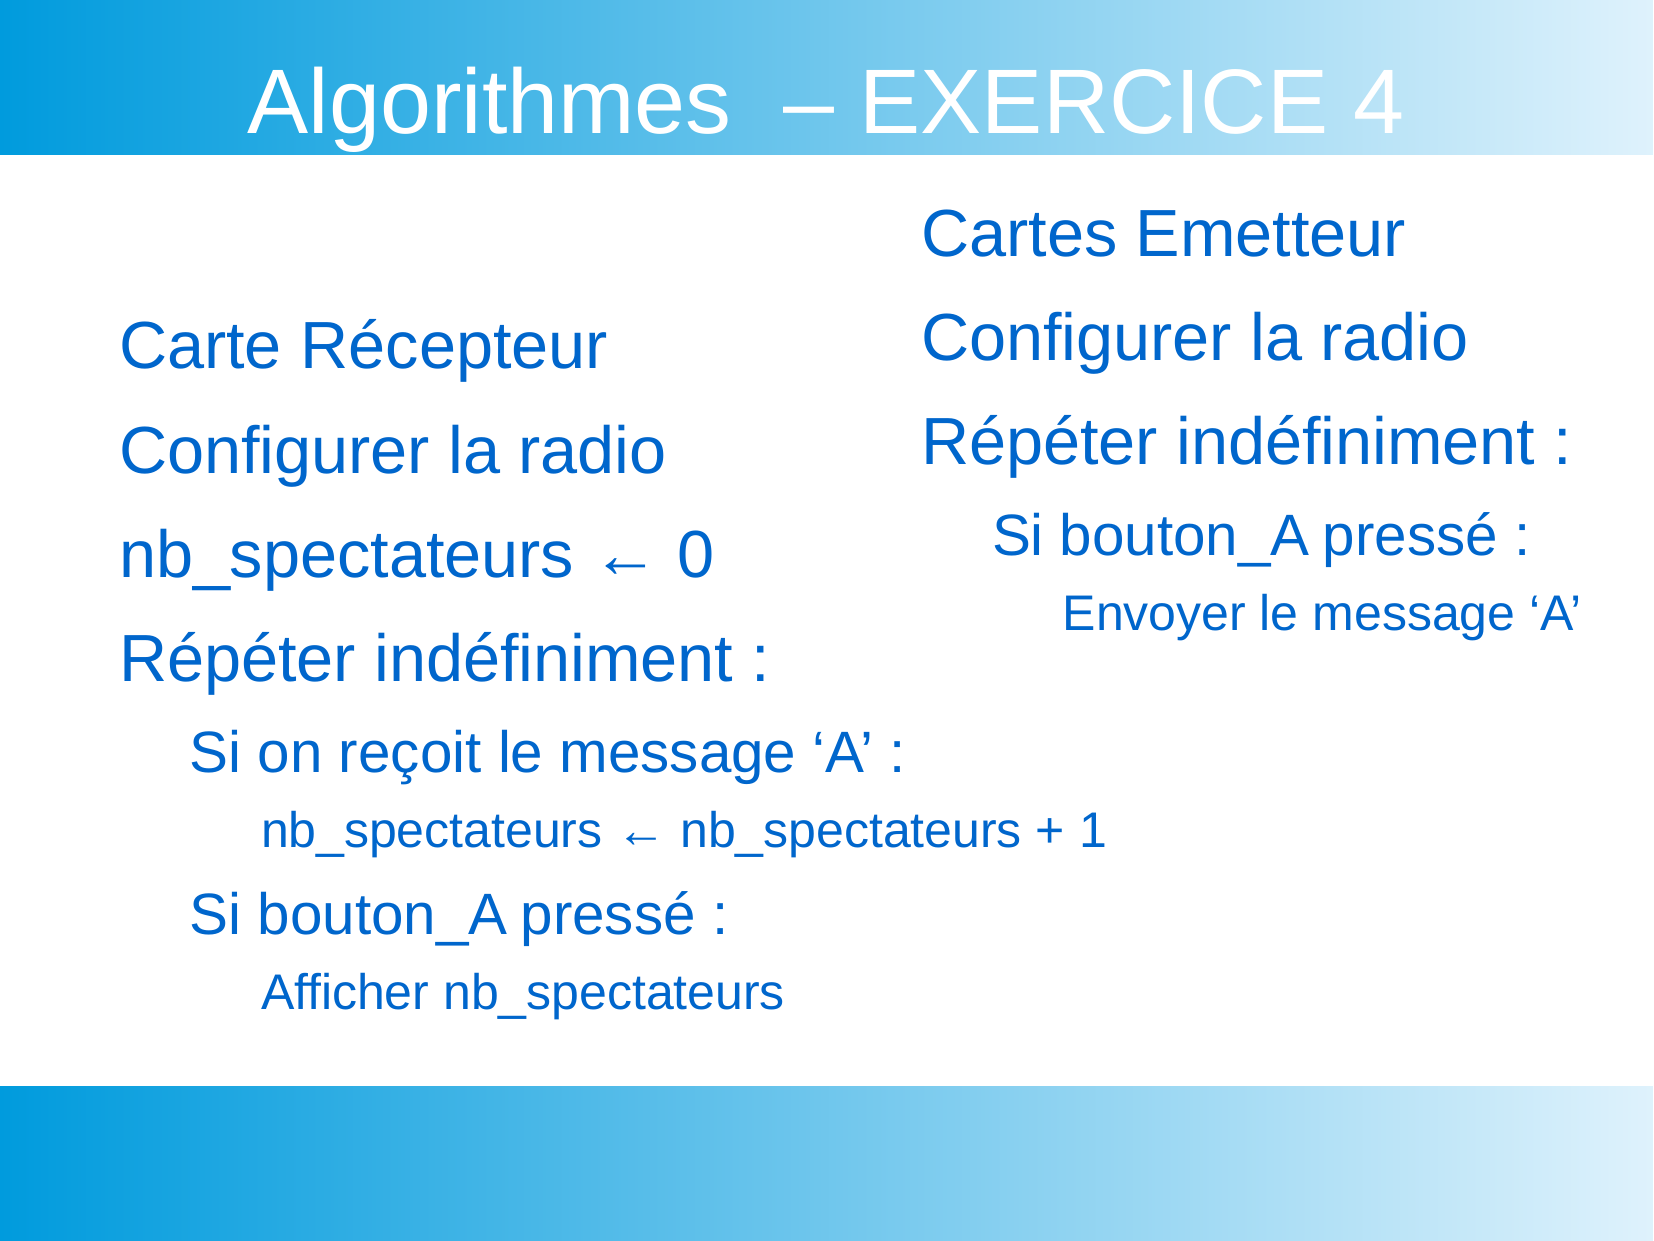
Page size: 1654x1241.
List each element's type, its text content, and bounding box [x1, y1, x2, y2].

list Cartes Emetteur Configurer la radio Répéter indéfiniment : Si bouton_A pressé : Envoyer le message ‘A’ [850, 195, 1630, 662]
title Algorithmes – EXERCICE 4 [82, 49, 1571, 155]
list Carte Récepteur Configurer la radio nb_spectateurs ← 0 Répéter indéfiniment : Si on reçoit le message ‘A’ : nb_spectateurs ← nb_spectateurs + 1 Si bouton_A pressé : Afficher nb_spectateurs [48, 308, 1336, 1029]
